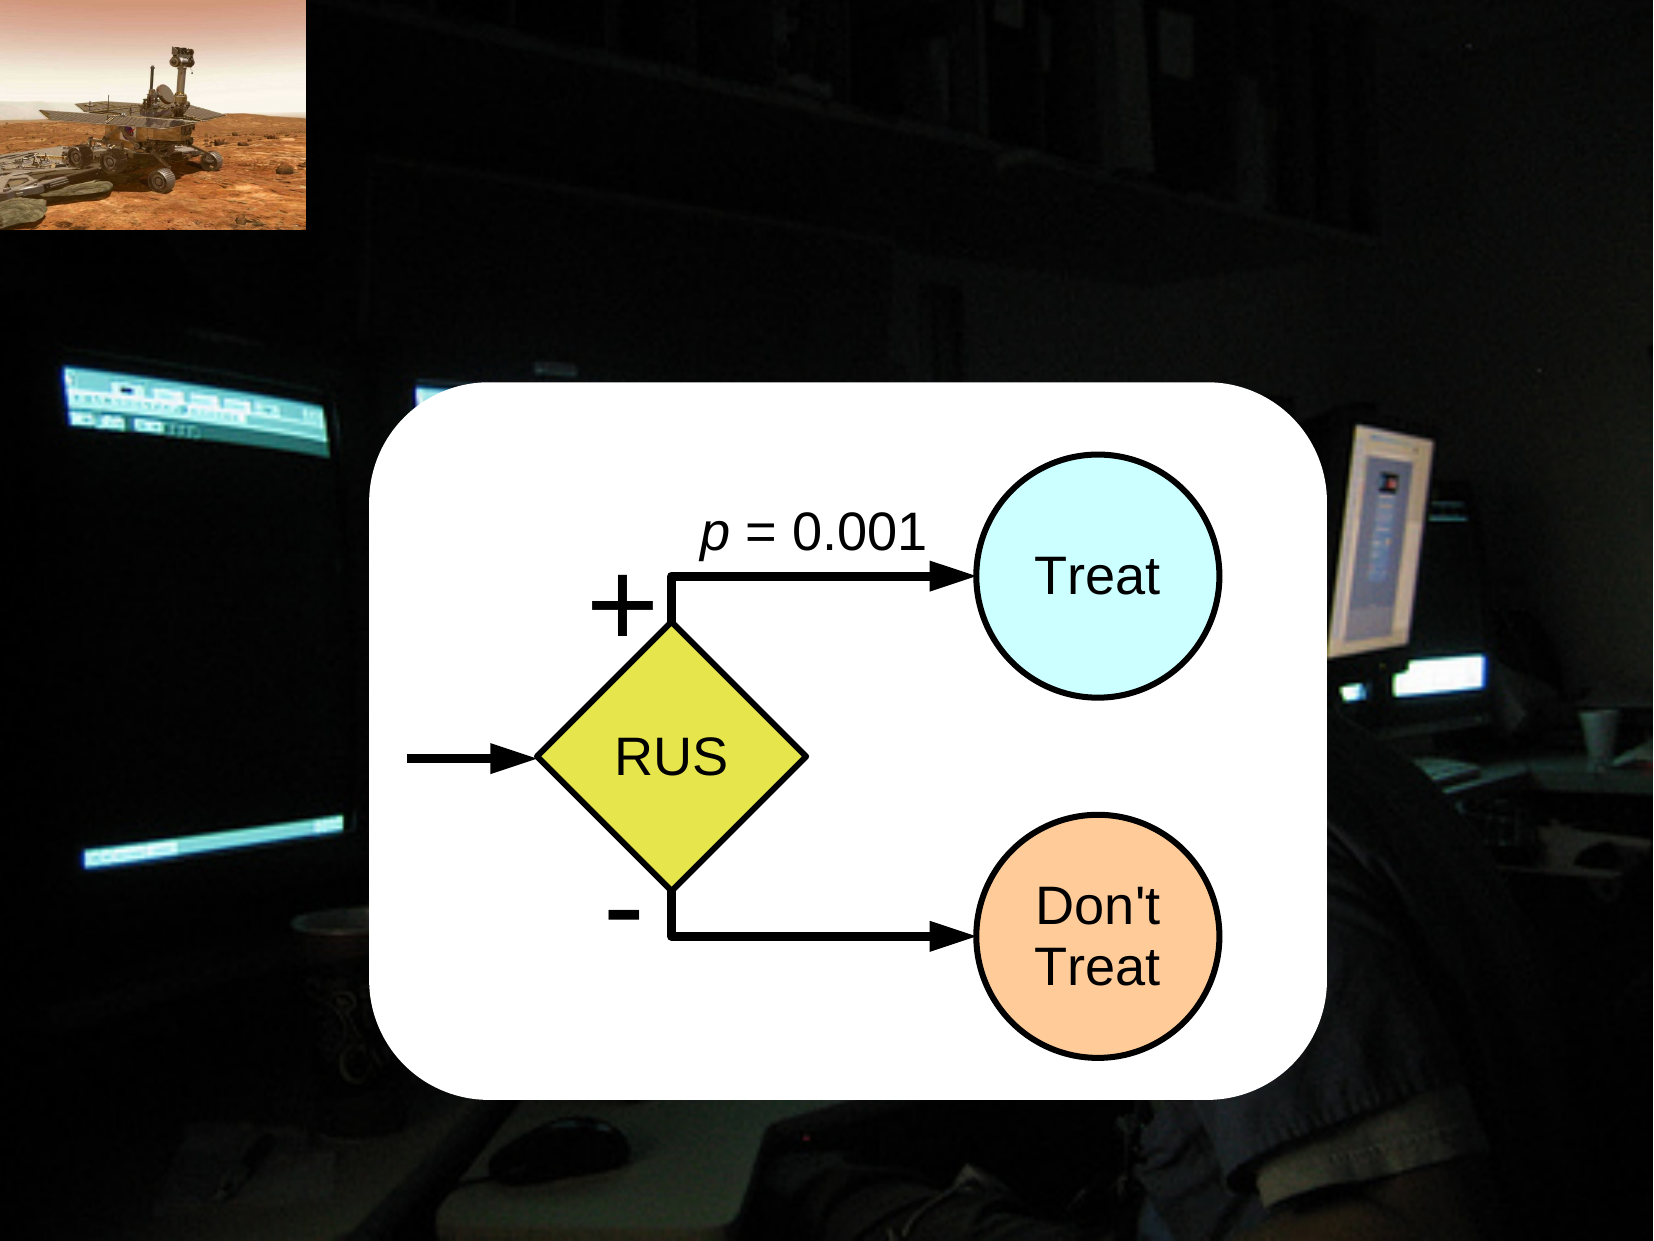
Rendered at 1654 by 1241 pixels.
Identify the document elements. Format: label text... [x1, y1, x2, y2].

text_box - [588, 827, 660, 983]
text_box RUS [536, 623, 807, 891]
text_box [369, 382, 1327, 1100]
text_box + [571, 526, 673, 682]
picture [0, 0, 1653, 1241]
text_box p = 0.001 [685, 494, 939, 570]
text_box Don't Treat [976, 814, 1220, 1058]
text_box Treat [976, 454, 1220, 698]
